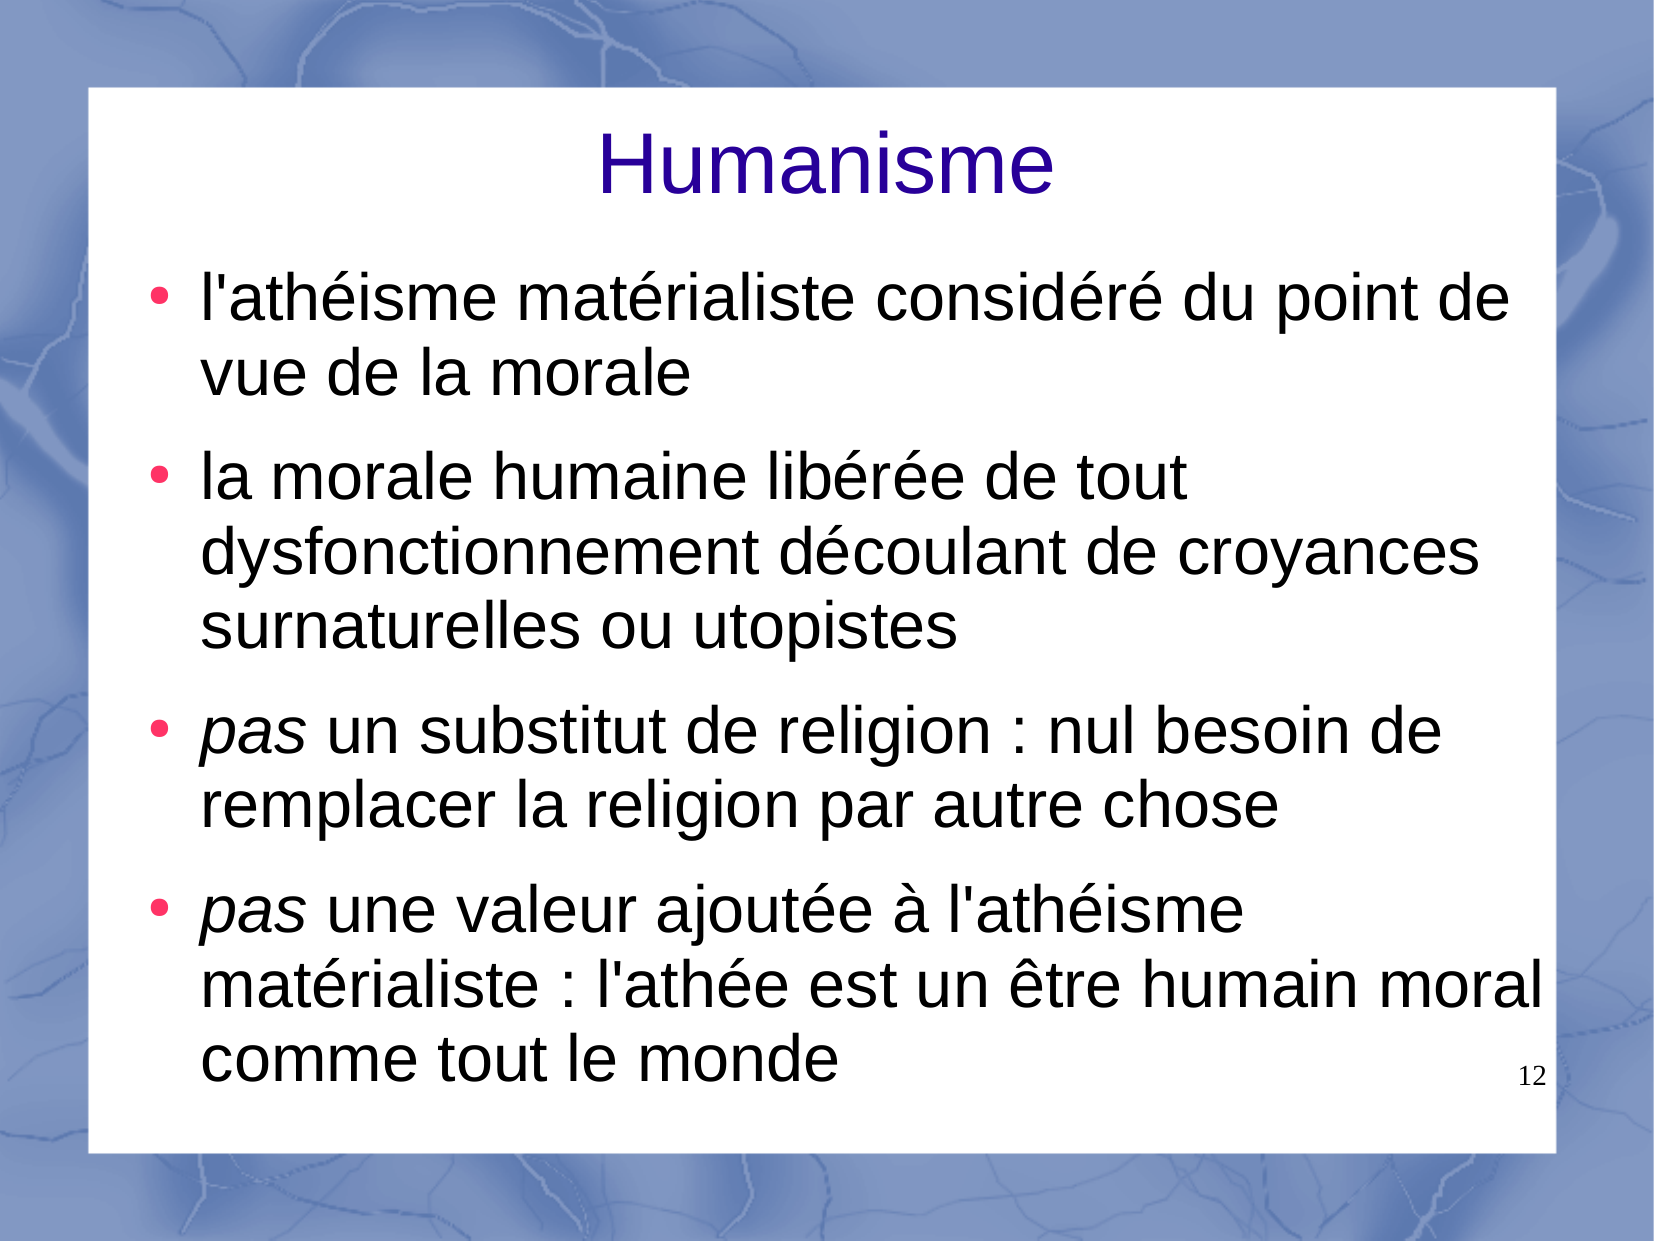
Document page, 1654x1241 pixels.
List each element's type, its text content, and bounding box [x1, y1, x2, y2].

picture [0, 0, 1654, 1241]
list l'athéisme matérialiste considéré du point de vue de la morale la morale humaine libérée de tout dysfonctionnement découlant de croyances surnaturelles ou utopistes pas un substitut de religion : nul besoin de remplacer la religion par autre chose pas une valeur ajoutée à l'athéisme matérialiste : l'athée est un être humain moral comme tout le monde [129, 259, 1548, 1097]
title Humanisme [118, 90, 1536, 237]
